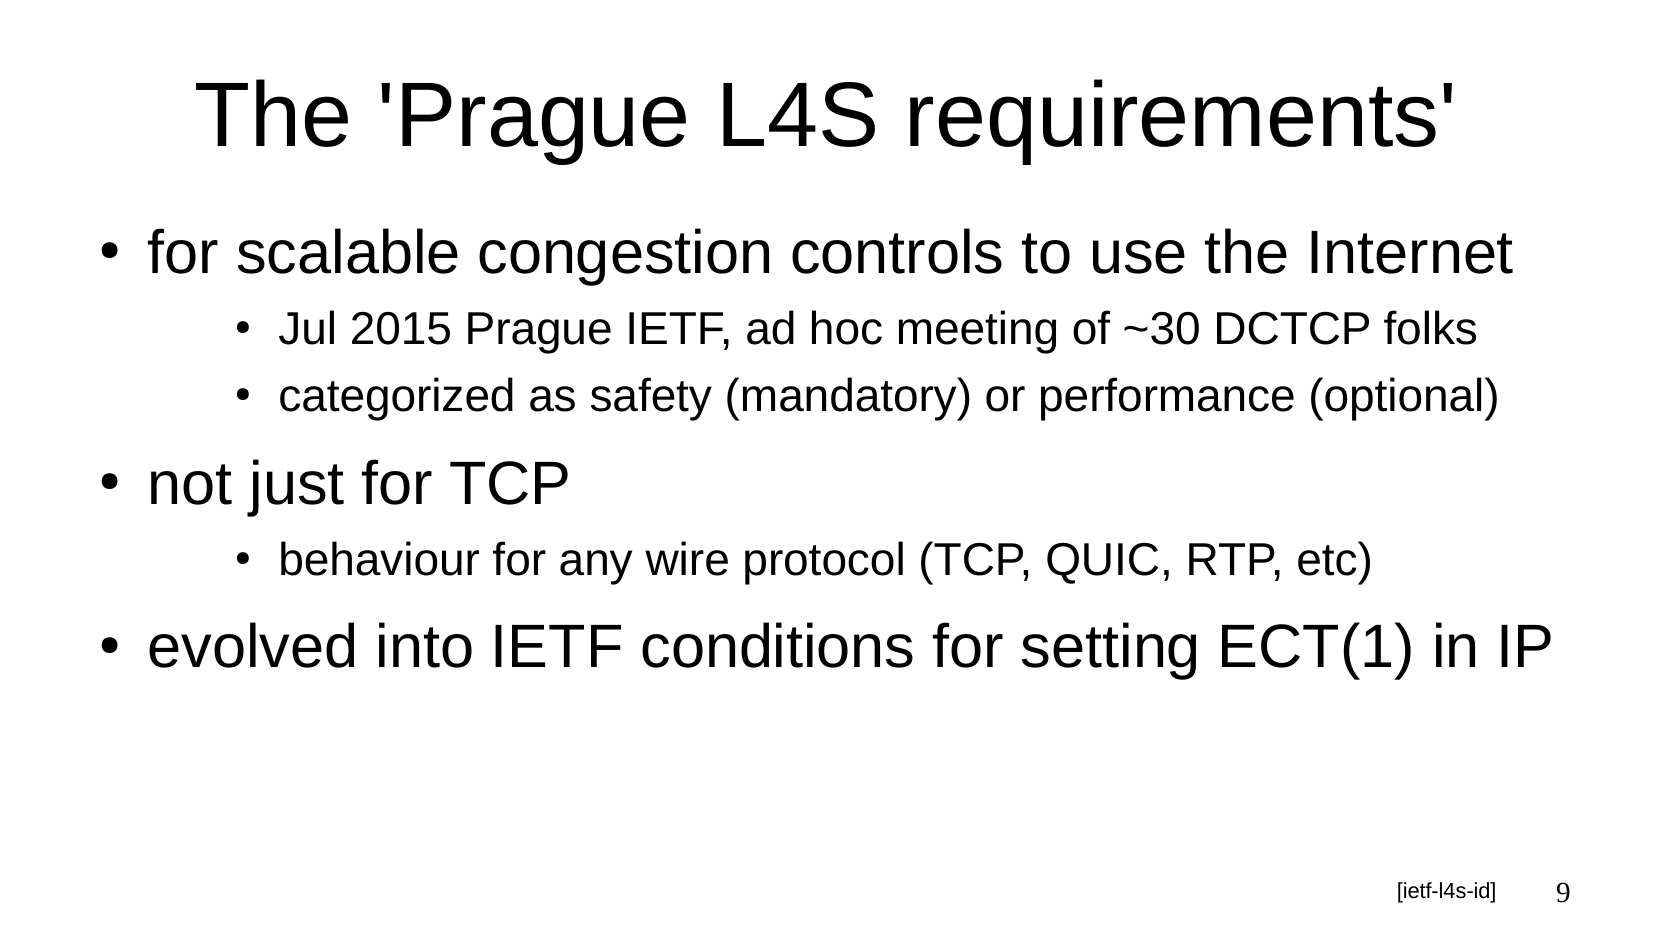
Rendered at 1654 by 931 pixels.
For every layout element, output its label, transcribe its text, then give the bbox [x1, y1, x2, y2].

list for scalable congestion controls to use the Internet Jul 2015 Prague IETF, ad hoc meeting of ~30 DCTCP folks categorized as safety (mandatory) or performance (optional) not just for TCP behaviour for any wire protocol (TCP, QUIC, RTP, etc) evolved into IETF conditions for setting ECT(1) in IP [82, 217, 1571, 746]
text_box [ietf-l4s-id] [1313, 871, 1512, 911]
title The 'Prague L4S requirements' [82, 37, 1571, 193]
